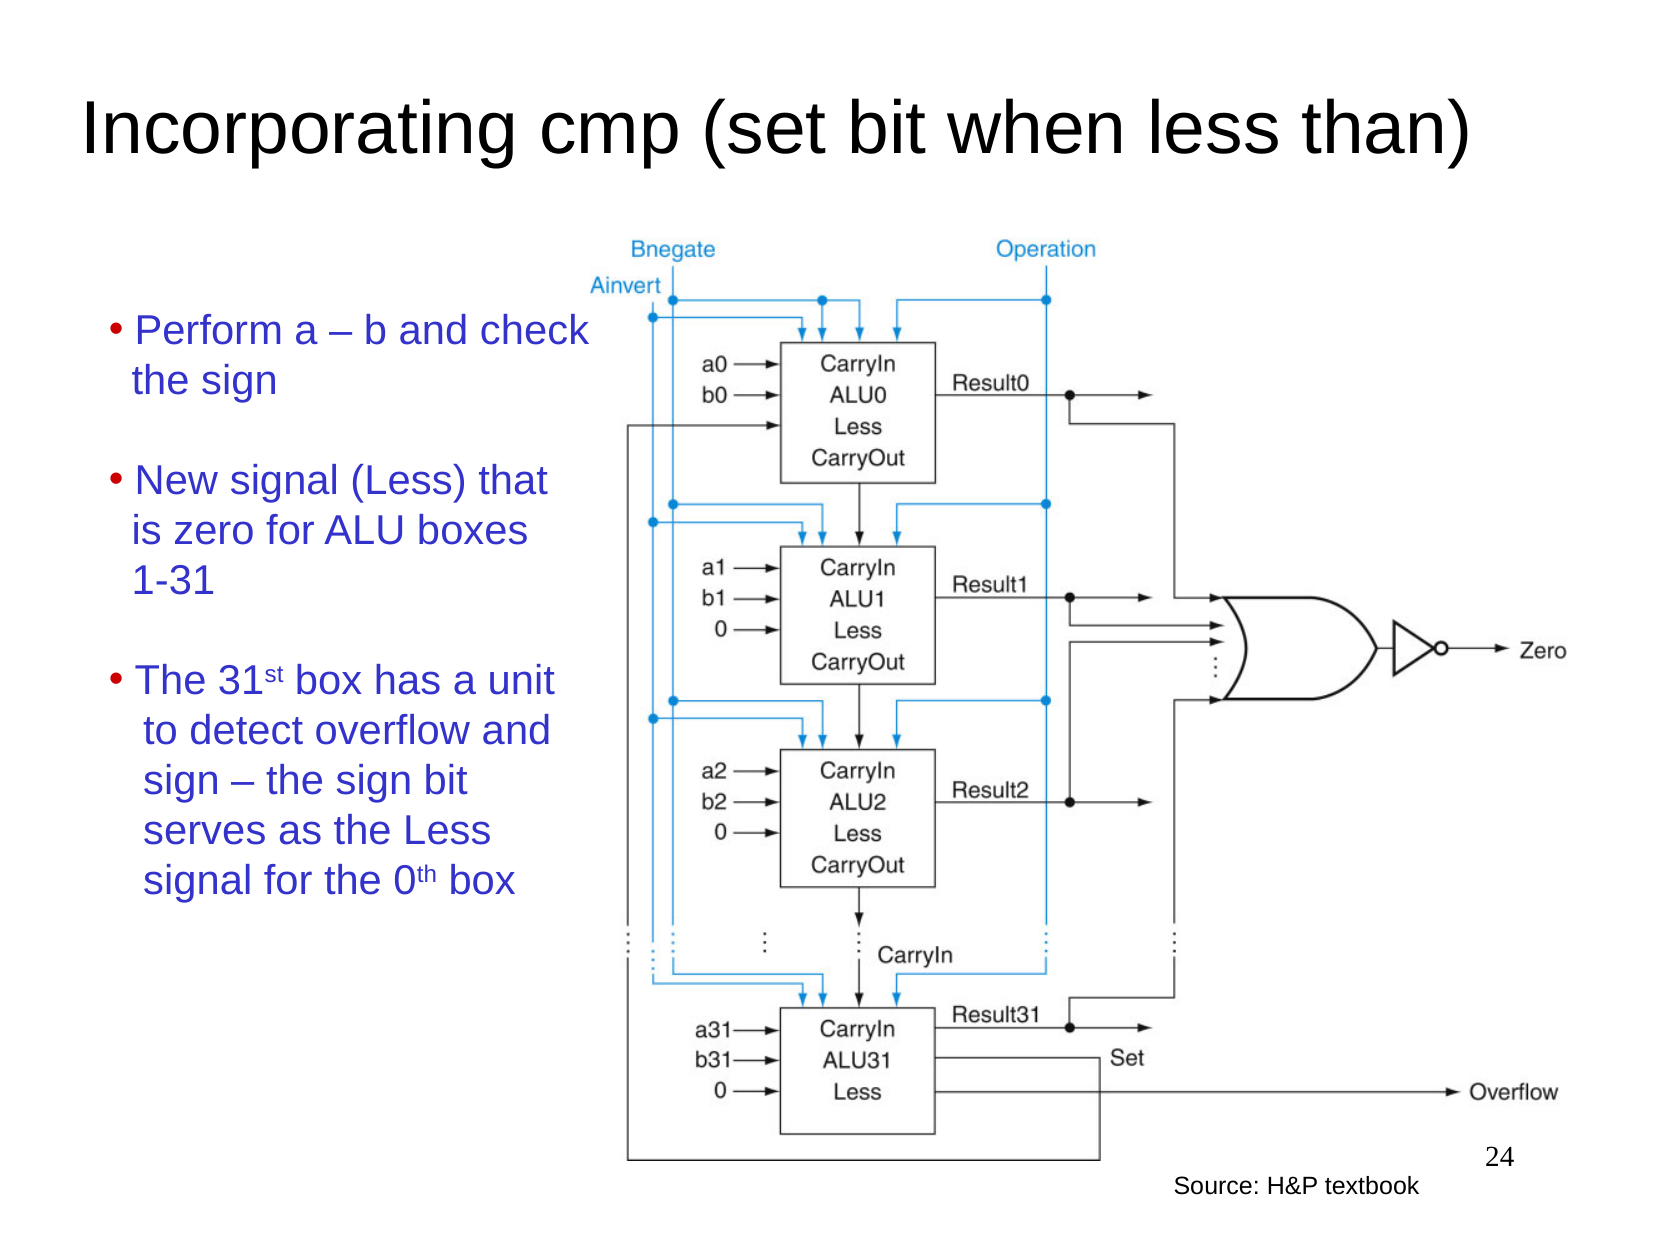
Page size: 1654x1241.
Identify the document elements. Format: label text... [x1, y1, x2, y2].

text_box Perform a – b and check the sign New signal (Less) that is zero for ALU boxes 1-31 The 31st box has a unit to detect overflow and sign – the sign bit serves as the Less signal for the 0th box [93, 295, 605, 911]
text_box <number> [1185, 1129, 1530, 1213]
text_box Incorporating cmp (set bit when less than) [66, 71, 1489, 177]
picture [590, 237, 1567, 1161]
text_box Source: H&P textbook [1158, 1162, 1435, 1208]
